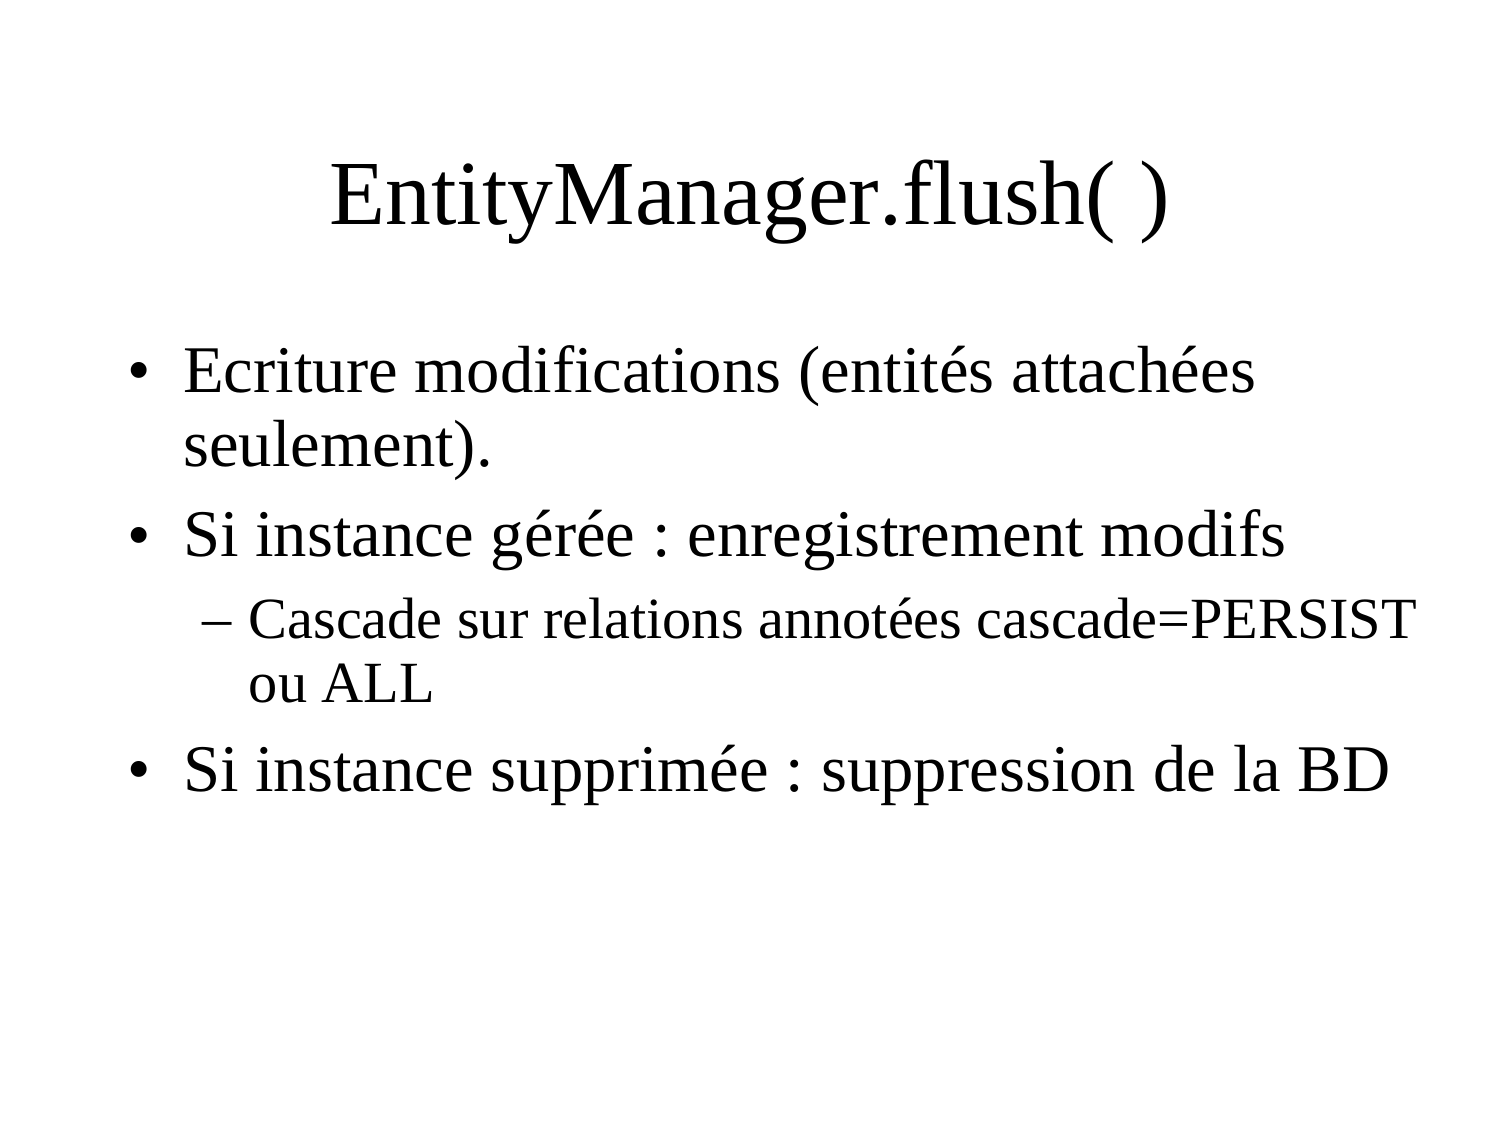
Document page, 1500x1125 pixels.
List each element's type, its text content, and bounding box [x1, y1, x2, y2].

list Ecriture modifications (entités attachées seulement). Si instance gérée : enregistrement modifs Cascade sur relations annotées cascade=PERSIST ou ALL Si instance supprimée : suppression de la BD [112, 324, 1447, 1001]
title EntityManager.flush( ) [112, 99, 1388, 288]
